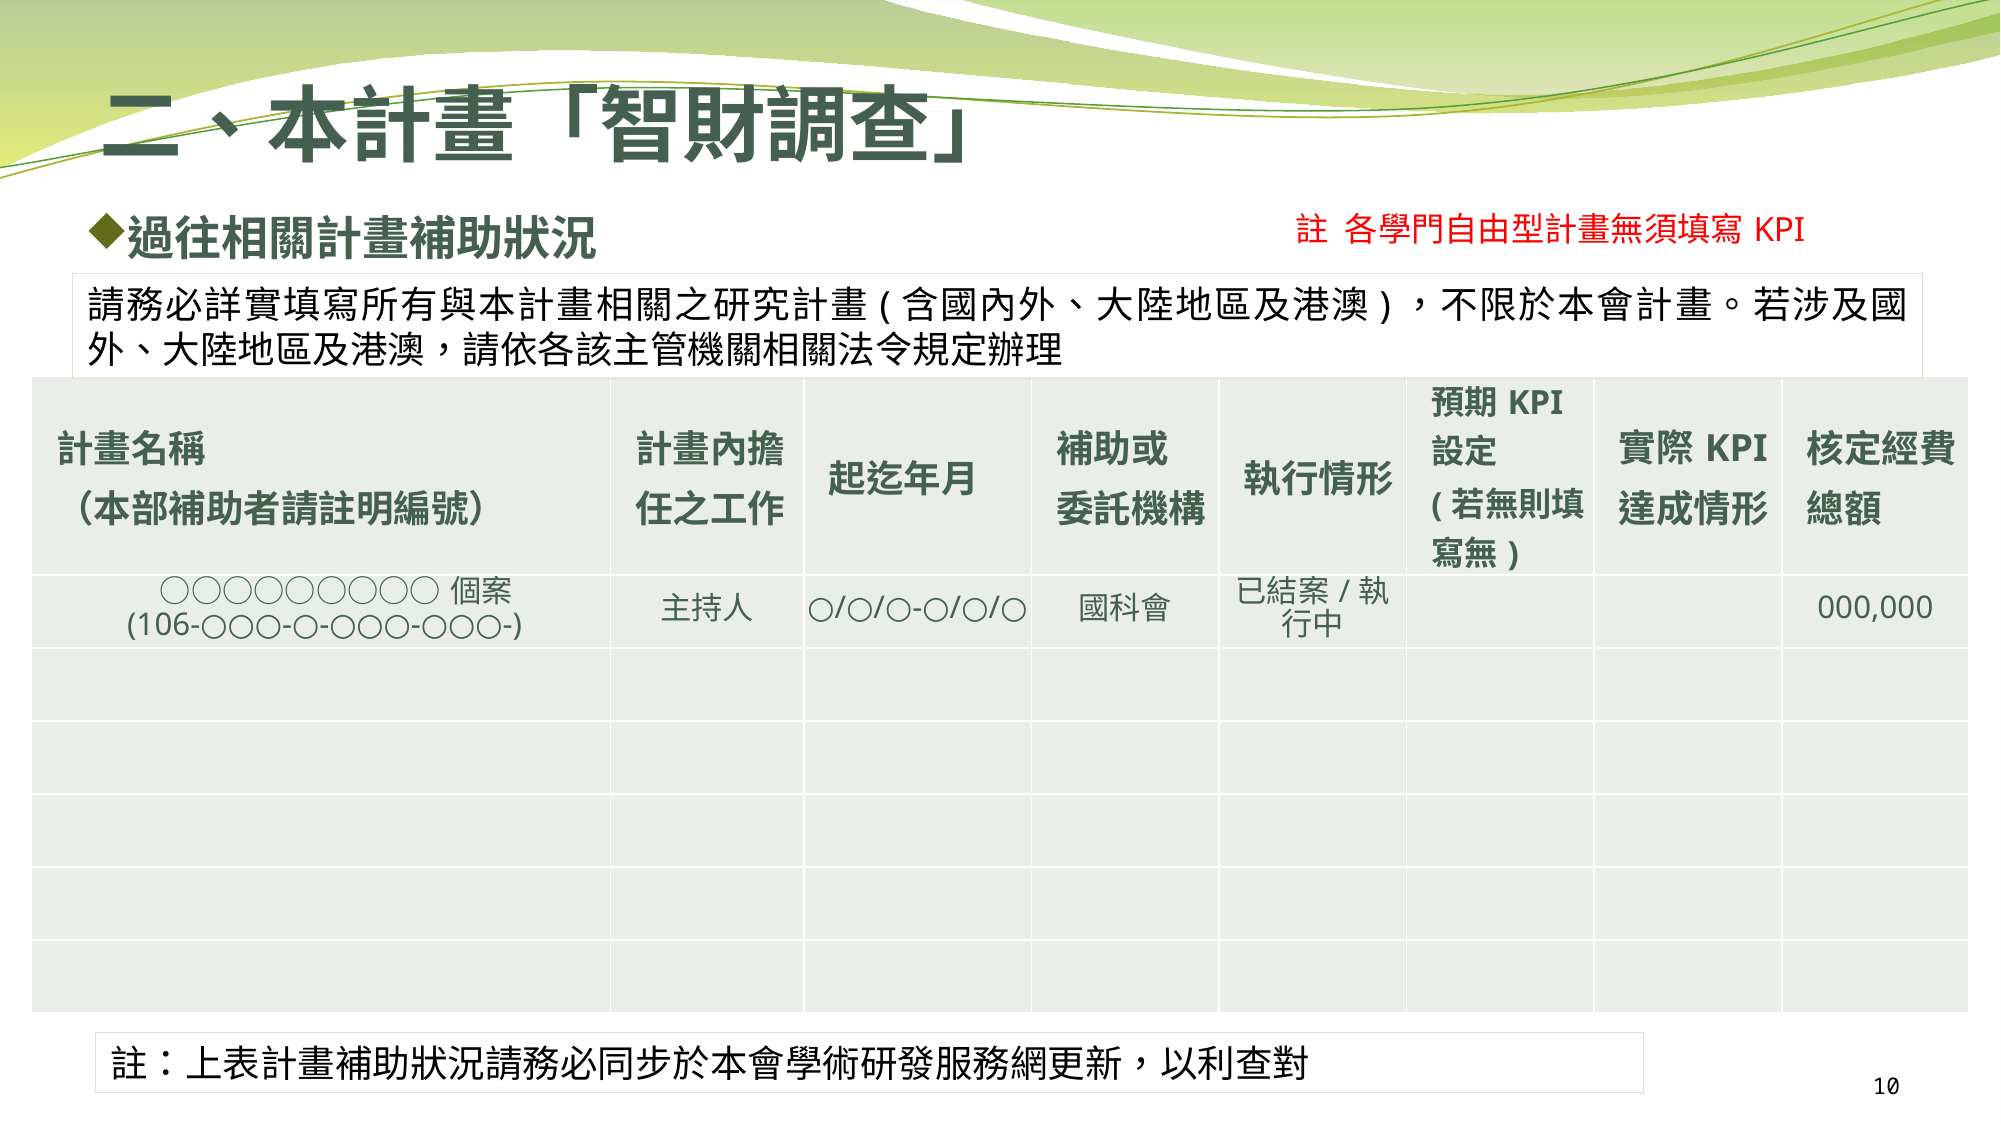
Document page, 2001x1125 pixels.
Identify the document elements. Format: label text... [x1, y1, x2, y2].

table_cell [1595, 649, 1781, 720]
table_header 預期KPI設定 (若無則填寫無) [1407, 379, 1593, 574]
slide_number <編號> [1733, 1042, 1900, 1103]
table_cell [1407, 868, 1593, 939]
table_cell [1783, 868, 1968, 939]
table_cell [32, 649, 610, 720]
table_cell [1220, 795, 1406, 866]
table_cell [805, 868, 1031, 939]
table_cell [1032, 868, 1218, 939]
table_cell [1220, 868, 1406, 939]
table_cell [1220, 941, 1406, 1012]
table_cell [611, 722, 803, 793]
table_cell [1407, 722, 1593, 793]
table_cell [1032, 941, 1218, 1012]
table_cell [1783, 722, 1968, 793]
table_cell [32, 795, 610, 866]
table_cell [1032, 649, 1218, 720]
table_cell [1783, 649, 1968, 720]
table_cell [1407, 941, 1593, 1012]
table_cell [1595, 795, 1781, 866]
table_cell [1407, 795, 1593, 866]
title 二、本計畫「智財調查」 [99, 51, 1900, 172]
text_box 註 各學門自由型計畫無須填寫KPI [1280, 195, 1970, 266]
table_header 計畫名稱 （本部補助者請註明編號） [32, 377, 610, 574]
table_cell [32, 722, 610, 793]
table_header 起迄年月 [805, 379, 1031, 574]
table_cell 已結案/執行中 [1220, 576, 1406, 647]
table_cell [1407, 649, 1593, 720]
table_cell [1595, 576, 1781, 647]
table_cell [611, 795, 803, 866]
table_cell 國科會 [1032, 576, 1218, 647]
table_cell 主持人 [611, 576, 803, 647]
table_header 執行情形 [1220, 379, 1406, 574]
table_cell ○/○/○-○/○/○ [805, 576, 1031, 647]
table_cell [1032, 722, 1218, 793]
table_cell [32, 941, 610, 1012]
table_header 核定經費 總額 [1783, 377, 1968, 574]
table_cell [32, 868, 610, 939]
table_cell [1783, 941, 1968, 1012]
table_cell [1595, 868, 1781, 939]
table_cell [1407, 576, 1593, 647]
list 過往相關計畫補助狀況 [70, 172, 1905, 273]
text_box 註：上表計畫補助狀況請務必同步於本會學術研發服務網更新，以利查對 [95, 1032, 1644, 1093]
table_cell [611, 868, 803, 939]
table_cell [1595, 941, 1781, 1012]
table_cell [1595, 722, 1781, 793]
table_header 實際KPI 達成情形 [1595, 379, 1781, 574]
table_cell [805, 649, 1031, 720]
table_header 計畫內擔 任之工作 [611, 379, 803, 574]
table_cell [1032, 795, 1218, 866]
table_cell [805, 795, 1031, 866]
table_cell [611, 649, 803, 720]
table_cell [611, 941, 803, 1012]
table_cell [1783, 795, 1968, 866]
table_cell 000,000 [1783, 576, 1968, 647]
table_cell [1220, 722, 1406, 793]
table_cell [805, 722, 1031, 793]
table_cell [805, 941, 1031, 1012]
table_header 補助或 委託機構 [1032, 379, 1218, 574]
text_box 請務必詳實填寫所有與本計畫相關之研究計畫(含國內外、大陸地區及港澳)，不限於本會計畫。若涉及國外、大陸地區及港澳，請依各該主管機關相關法令規定辦理 [72, 273, 1923, 379]
table_cell [1220, 649, 1406, 720]
table_cell ○○○○○○○○○個案 (106-○○○-○-○○○-○○○-) [32, 576, 610, 647]
